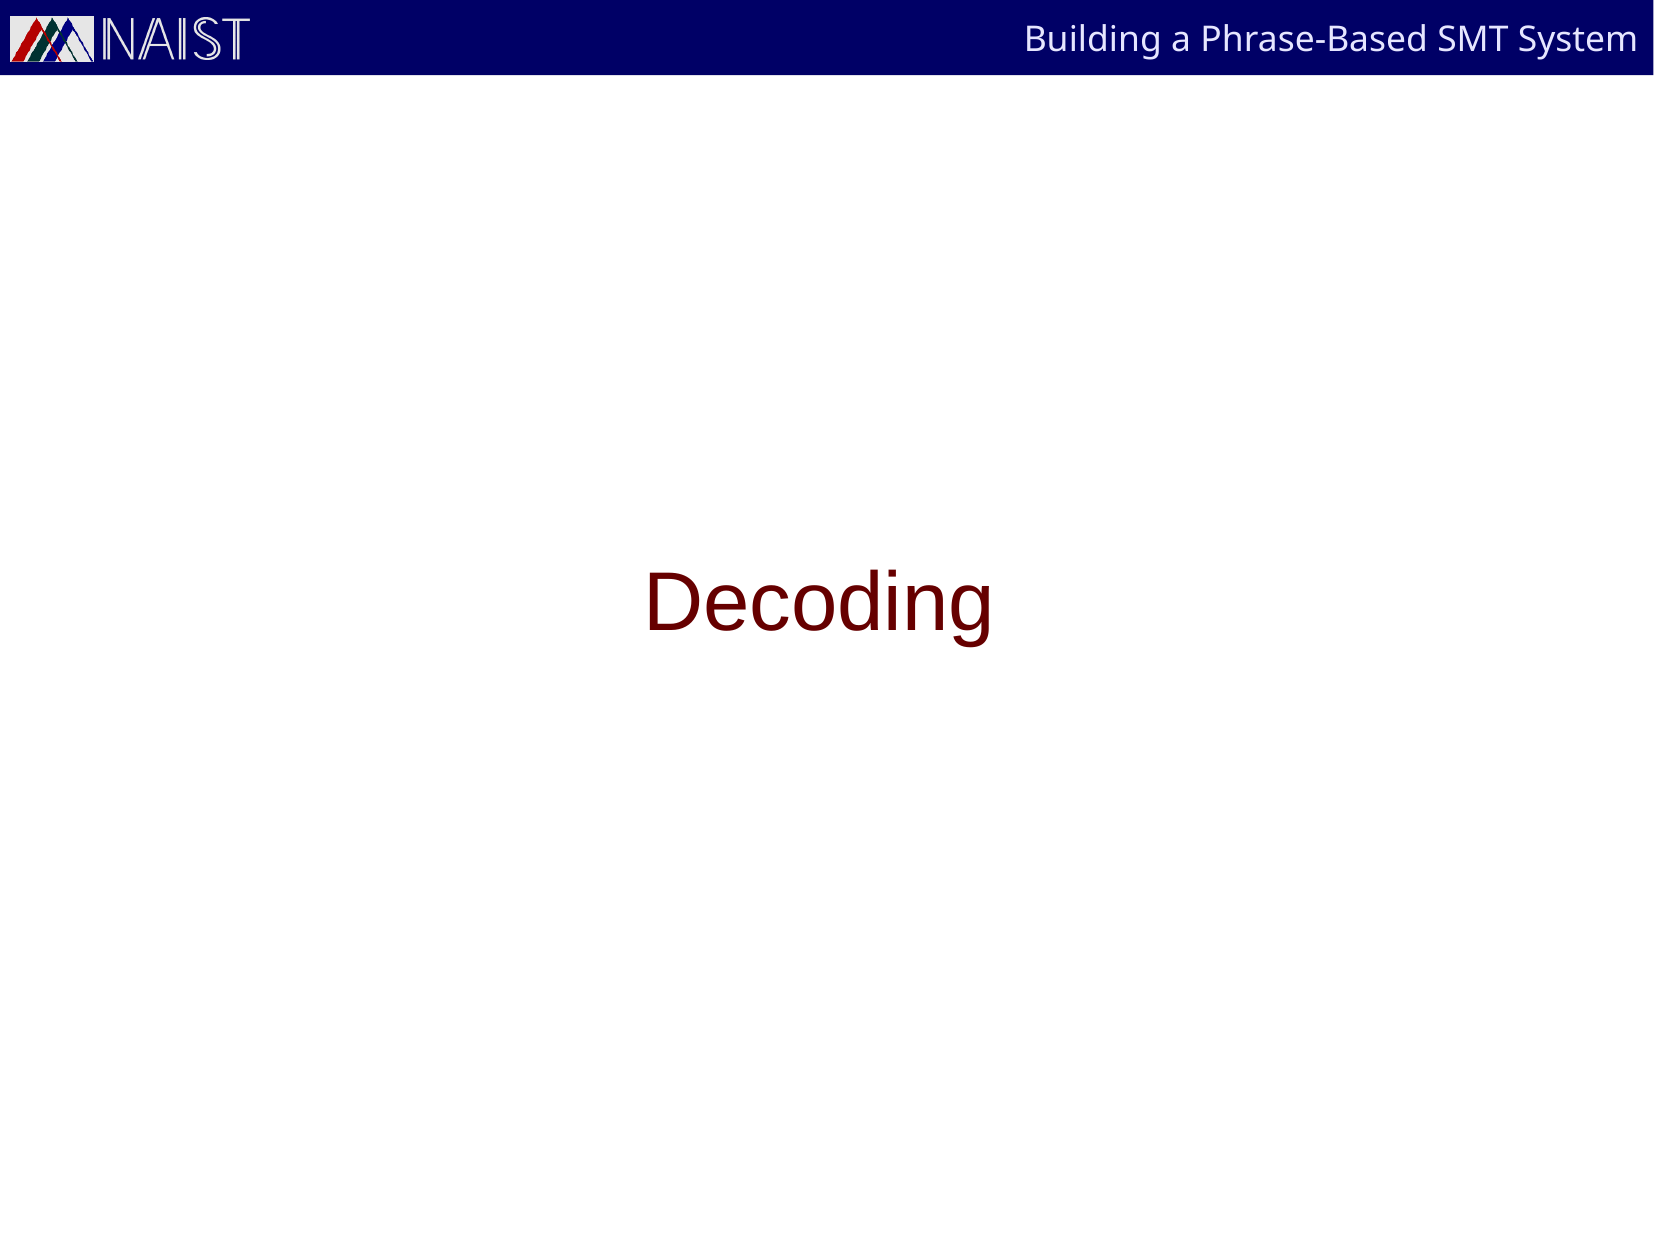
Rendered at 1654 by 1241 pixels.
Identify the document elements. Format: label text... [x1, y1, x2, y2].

picture [102, 17, 251, 60]
picture [10, 16, 94, 62]
title Decoding [75, 506, 1564, 698]
